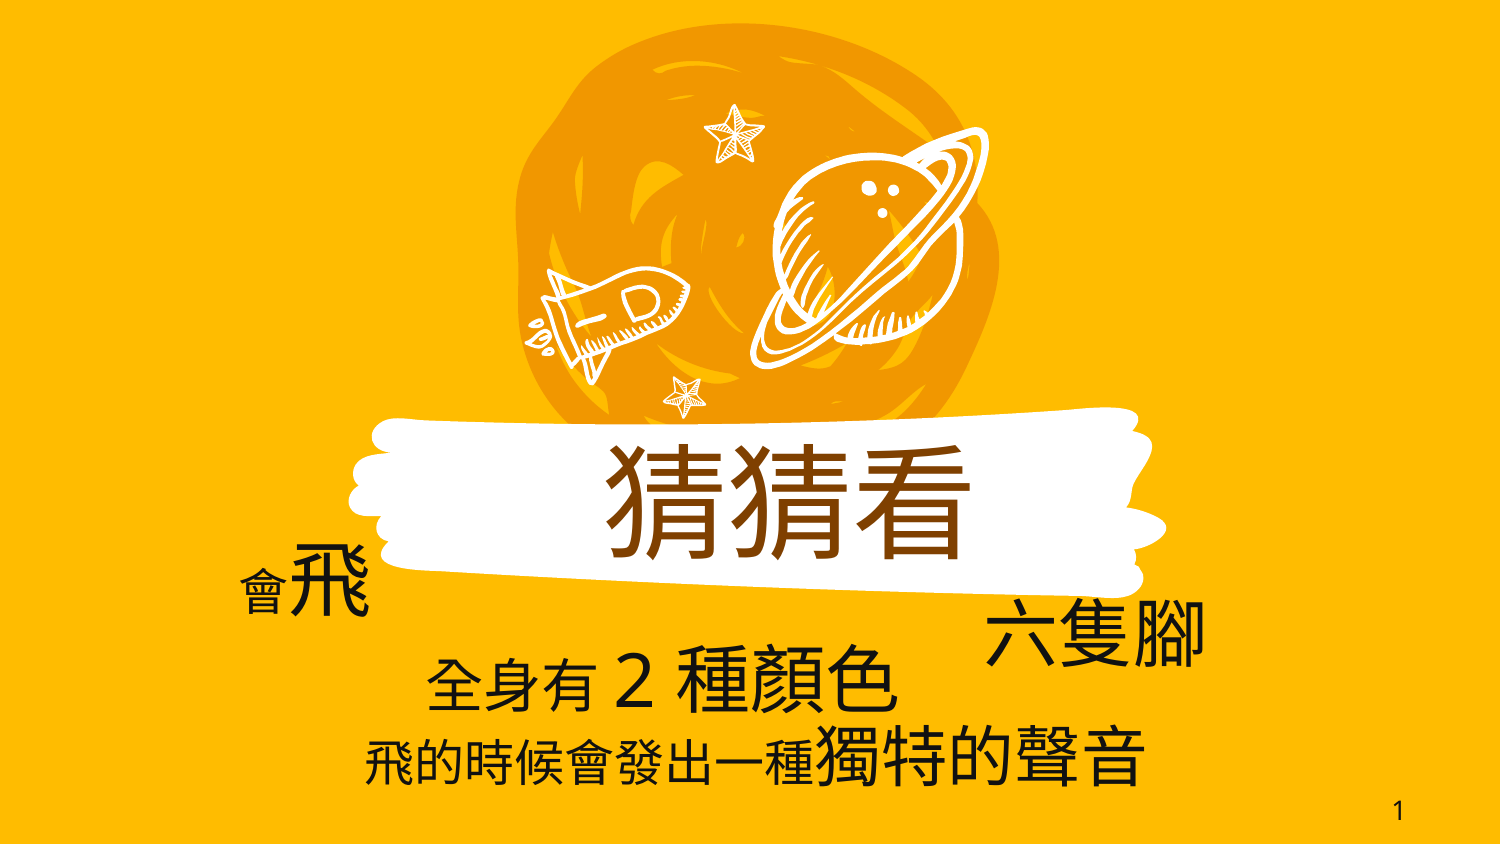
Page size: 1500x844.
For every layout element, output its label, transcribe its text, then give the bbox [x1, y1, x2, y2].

text_box 會飛 [70, 527, 540, 657]
text_box 飛的時候會發出一種獨特的聲音 [257, 714, 1256, 844]
text_box [540, 575, 1144, 591]
title 猜猜看 [291, 383, 1290, 575]
title 猜猜看 [676, 383, 684, 394]
text_box [515, 23, 1000, 419]
subtitle 全身有2種顏色 [164, 632, 1162, 762]
title 猜猜看 [669, 393, 682, 399]
text_box 1 [1391, 779, 1482, 844]
text_box 六隻腳 [867, 585, 1325, 668]
